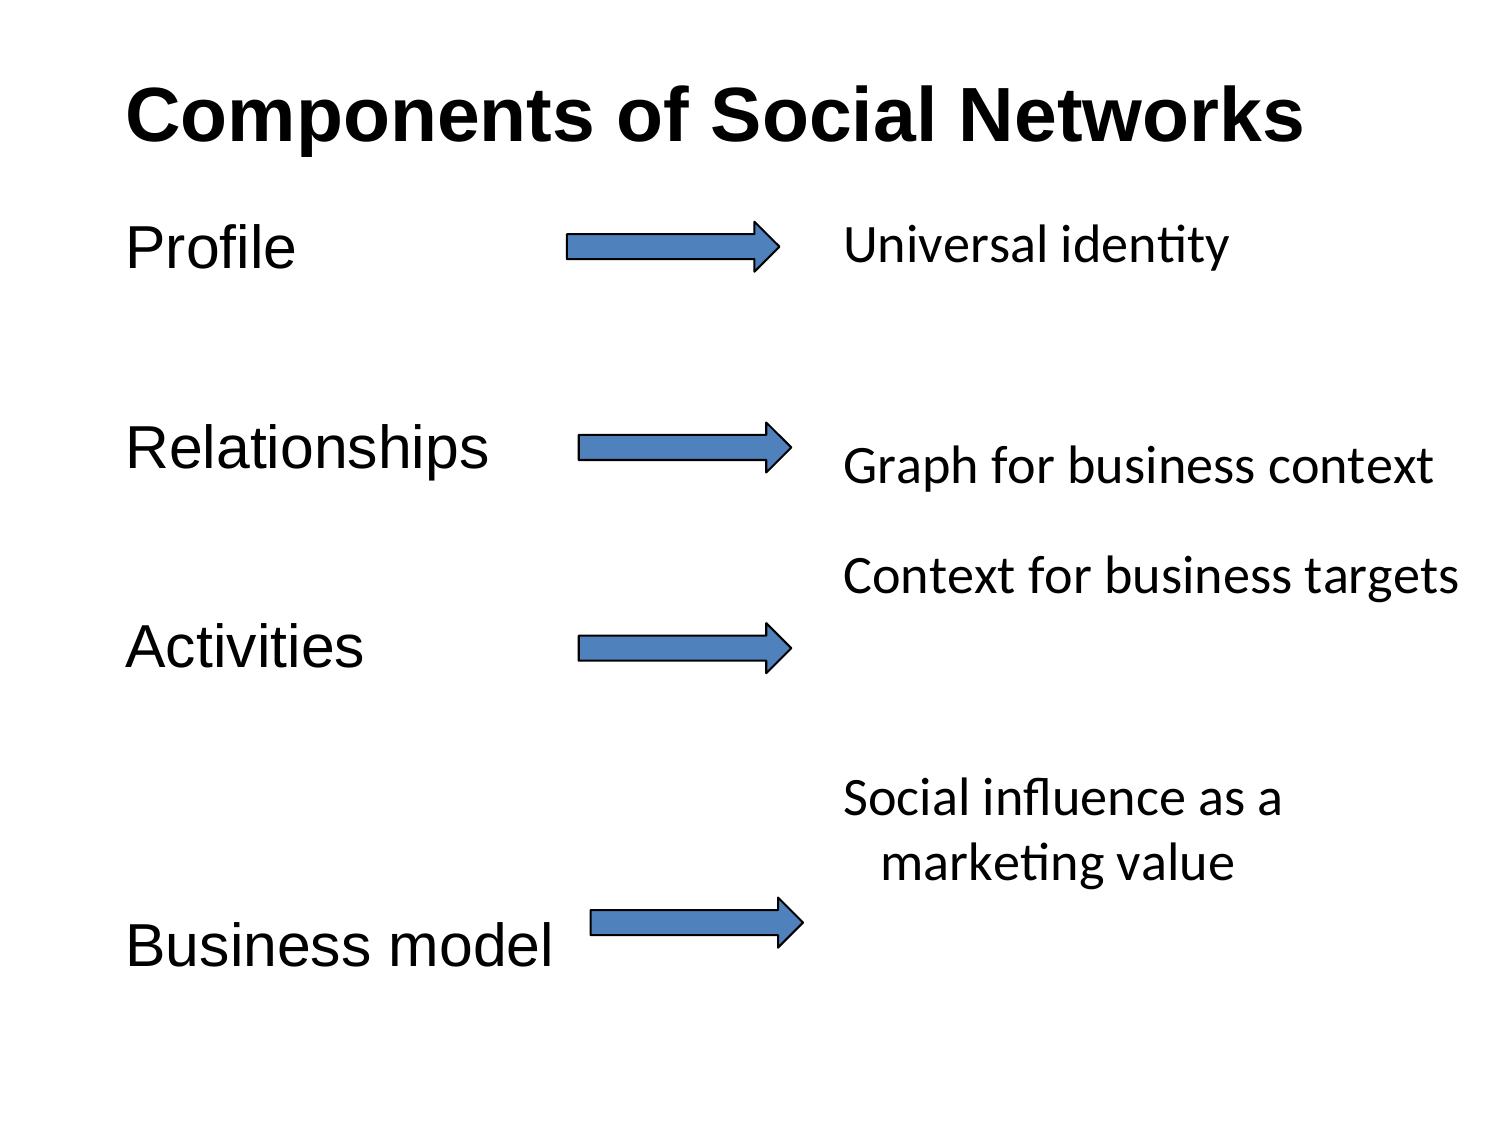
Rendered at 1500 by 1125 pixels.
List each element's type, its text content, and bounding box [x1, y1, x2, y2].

title Components of Social Networks [75, 44, 1425, 177]
text_box [590, 897, 804, 948]
text_box [578, 623, 792, 674]
text_box Universal identity Graph for business context Context for business targets Social influence as a marketing value [828, 200, 1479, 838]
list Profile Relationships Activities Business model [75, 200, 1395, 1075]
text_box [578, 422, 792, 473]
text_box [566, 221, 780, 272]
